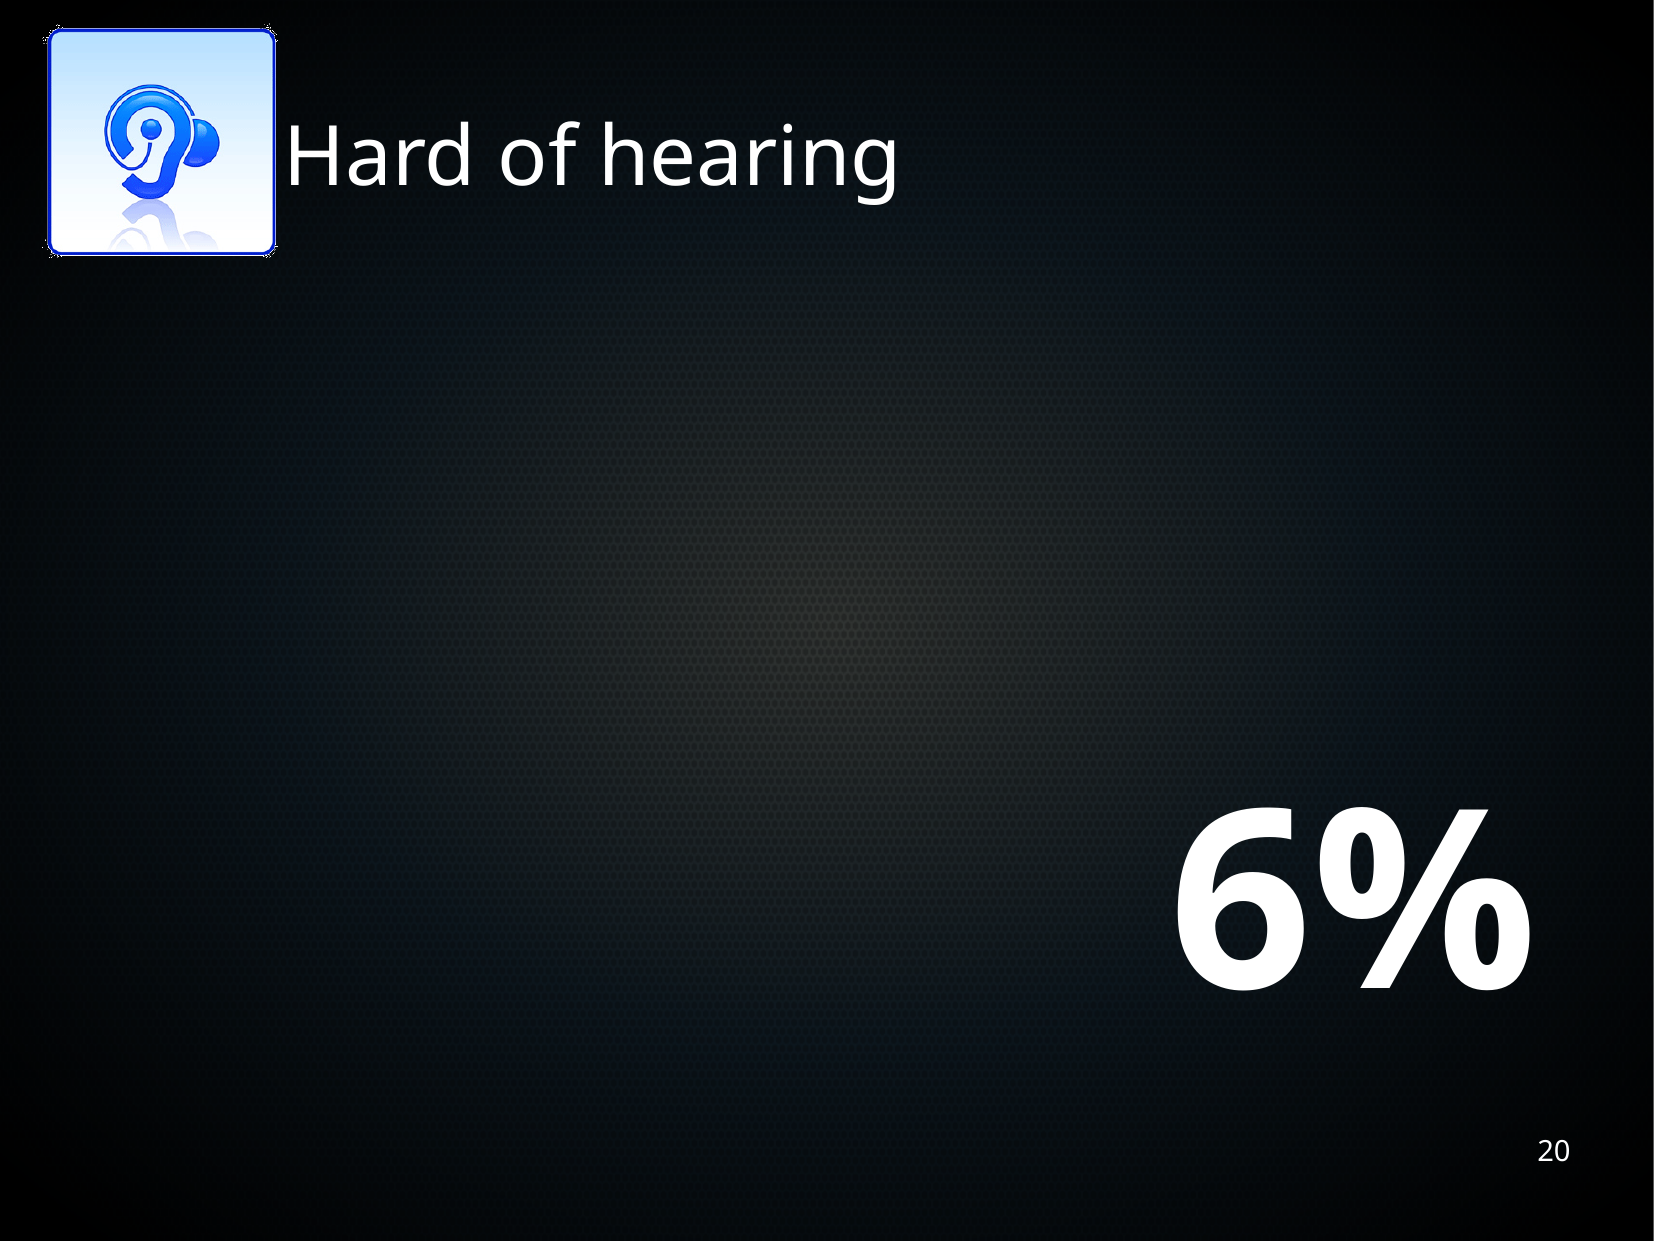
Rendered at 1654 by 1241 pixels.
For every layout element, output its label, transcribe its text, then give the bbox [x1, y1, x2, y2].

title Hard of hearing [283, 49, 1571, 257]
list 6% [82, 290, 1538, 1063]
picture [0, 0, 1654, 1241]
